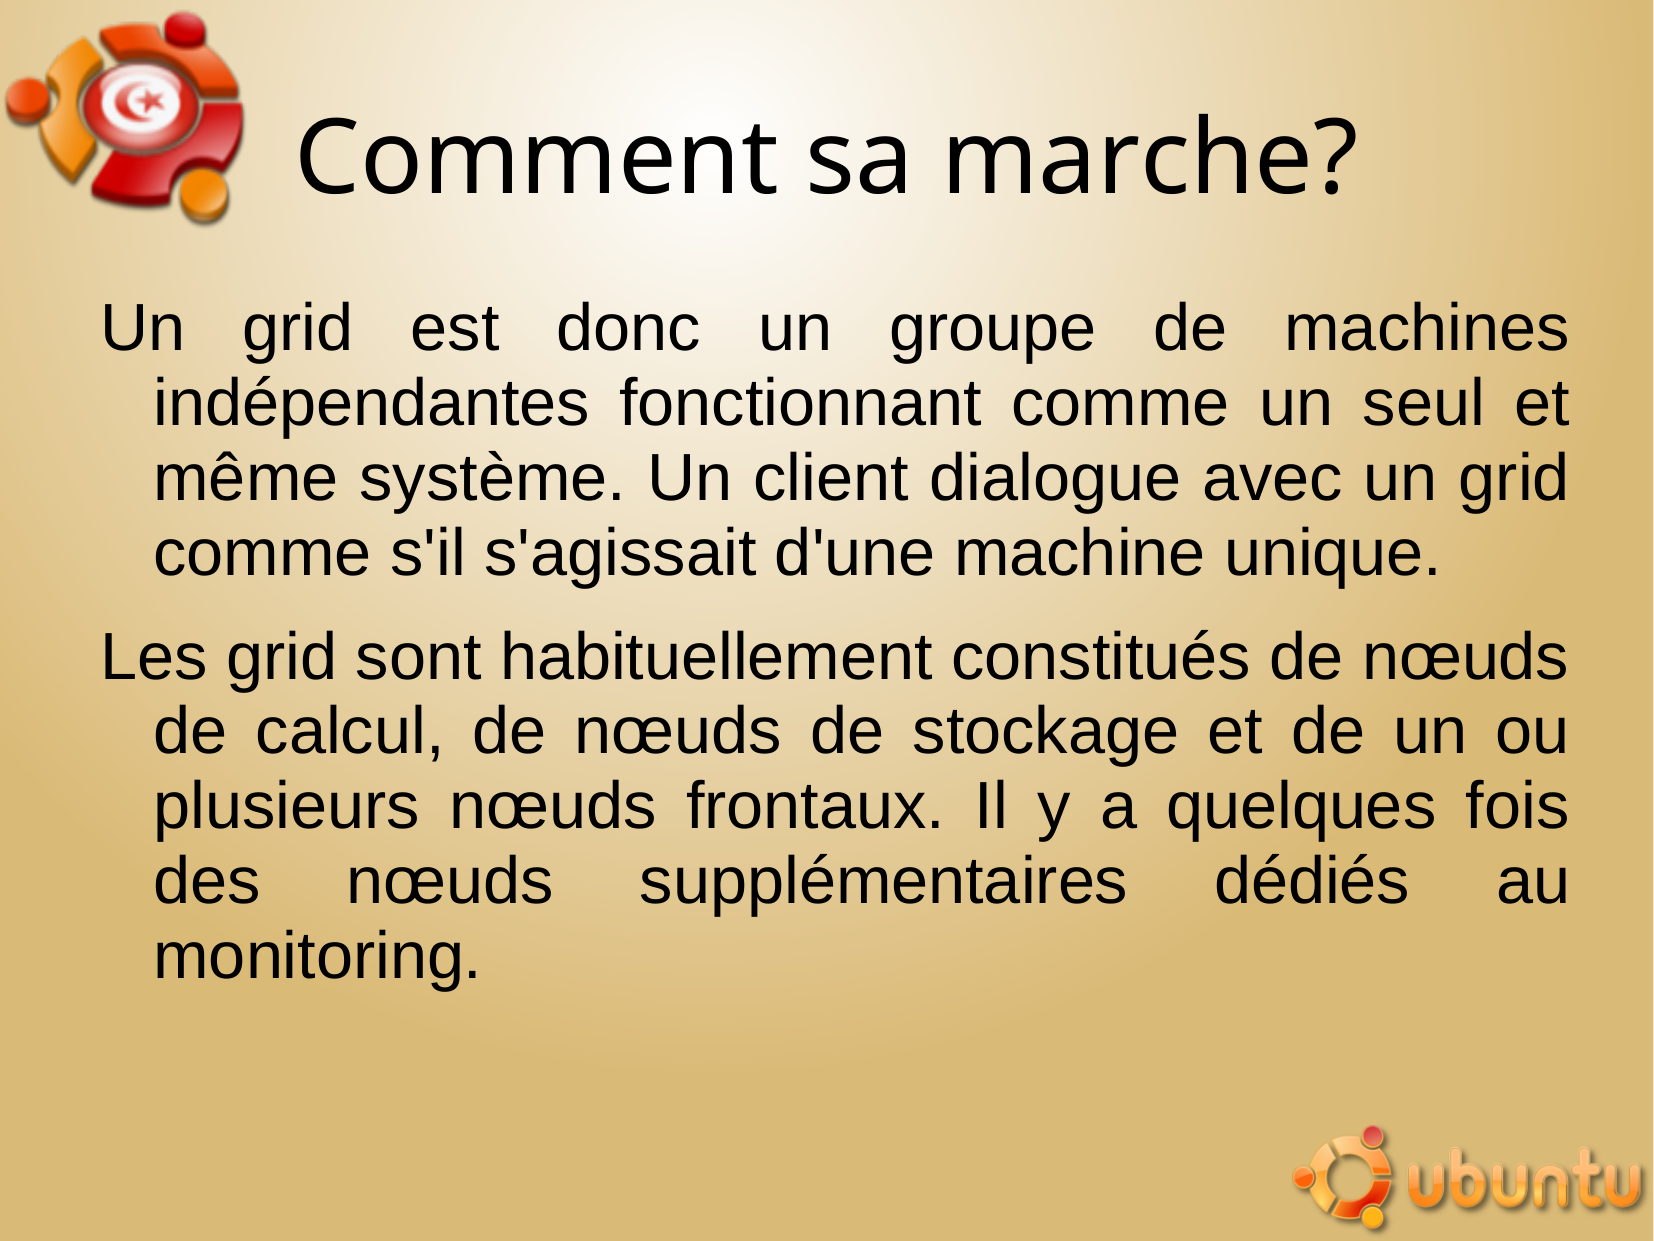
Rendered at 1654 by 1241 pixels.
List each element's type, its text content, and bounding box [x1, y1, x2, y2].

picture [0, 0, 1654, 1241]
title Comment sa marche? [82, 49, 1571, 257]
list Un grid est donc un groupe de machines indépendantes fonctionnant comme un seul et même système. Un client dialogue avec un grid comme s'il s'agissait d'une machine unique. Les grid sont habituellement constitués de nœuds de calcul, de nœuds de stockage et de un ou plusieurs nœuds frontaux. Il y a quelques fois des nœuds supplémentaires dédiés au monitoring. [82, 290, 1571, 1094]
